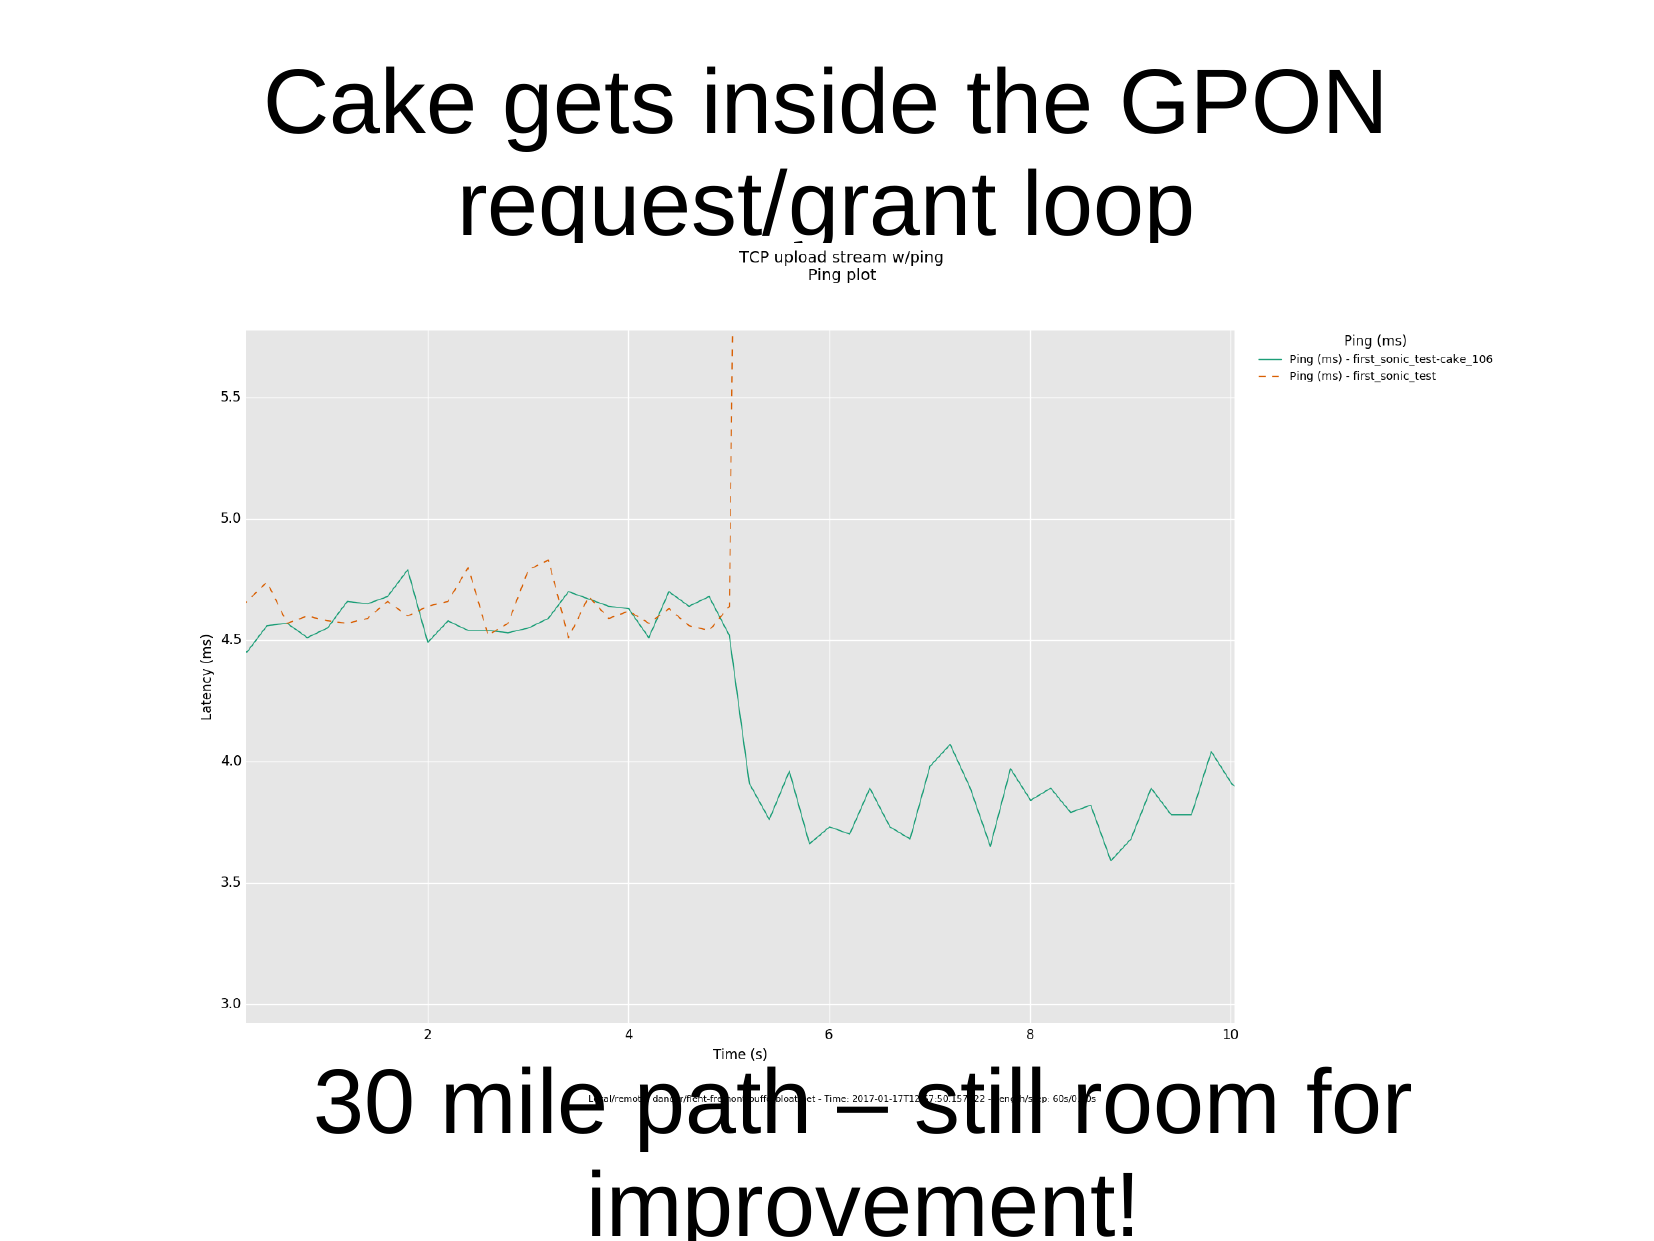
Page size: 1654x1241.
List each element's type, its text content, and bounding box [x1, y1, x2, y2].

title Cake gets inside the GPON request/grant loop [82, 49, 1571, 243]
title 30 mile path – still room for improvement! [120, 1051, 1609, 1241]
picture [47, 243, 1636, 1111]
